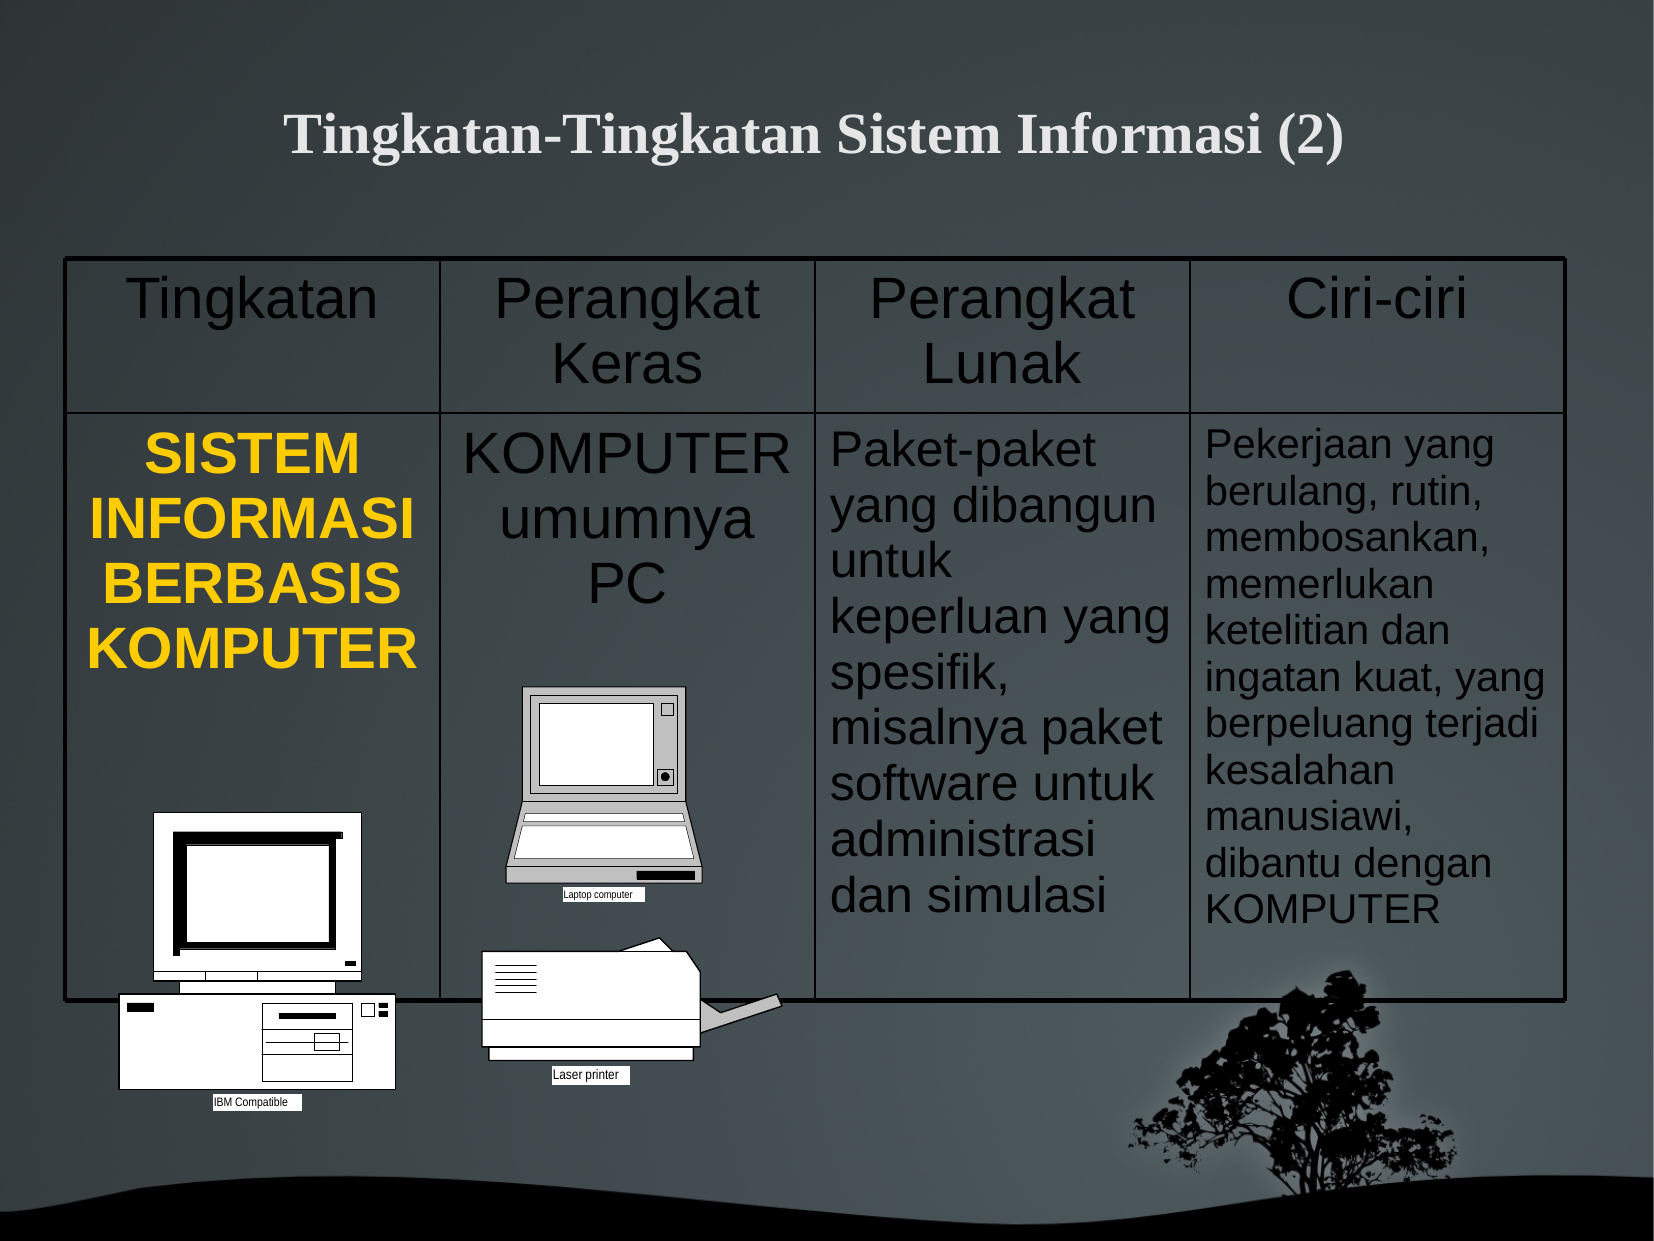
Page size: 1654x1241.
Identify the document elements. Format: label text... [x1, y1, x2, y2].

chart [114, 808, 400, 1118]
text_box Perangkat Keras [441, 261, 814, 412]
text_box Pekerjaan yang berulang, rutin, membosankan, memerlukan ketelitian dan ingatan kuat, yang berpeluang terjadi kesalahan manusiawi, dibantu dengan KOMPUTER [1191, 414, 1563, 998]
picture [0, 0, 1654, 1241]
text_box Paket-paket yang dibangun untuk keperluan yang spesifik, misalnya paket software untuk administrasi dan simulasi [816, 414, 1189, 998]
chart [502, 683, 706, 909]
title Tingkatan-Tingkatan Sistem Informasi (2) [64, 70, 1565, 196]
text_box Ciri-ciri [1191, 261, 1563, 412]
text_box Perangkat Lunak [816, 261, 1189, 412]
text_box KOMPUTER umumnya PC [441, 414, 814, 998]
text_box SISTEM INFORMASI BERBASIS KOMPUTER [67, 414, 439, 998]
chart [477, 933, 787, 1093]
text_box Tingkatan [67, 261, 439, 412]
